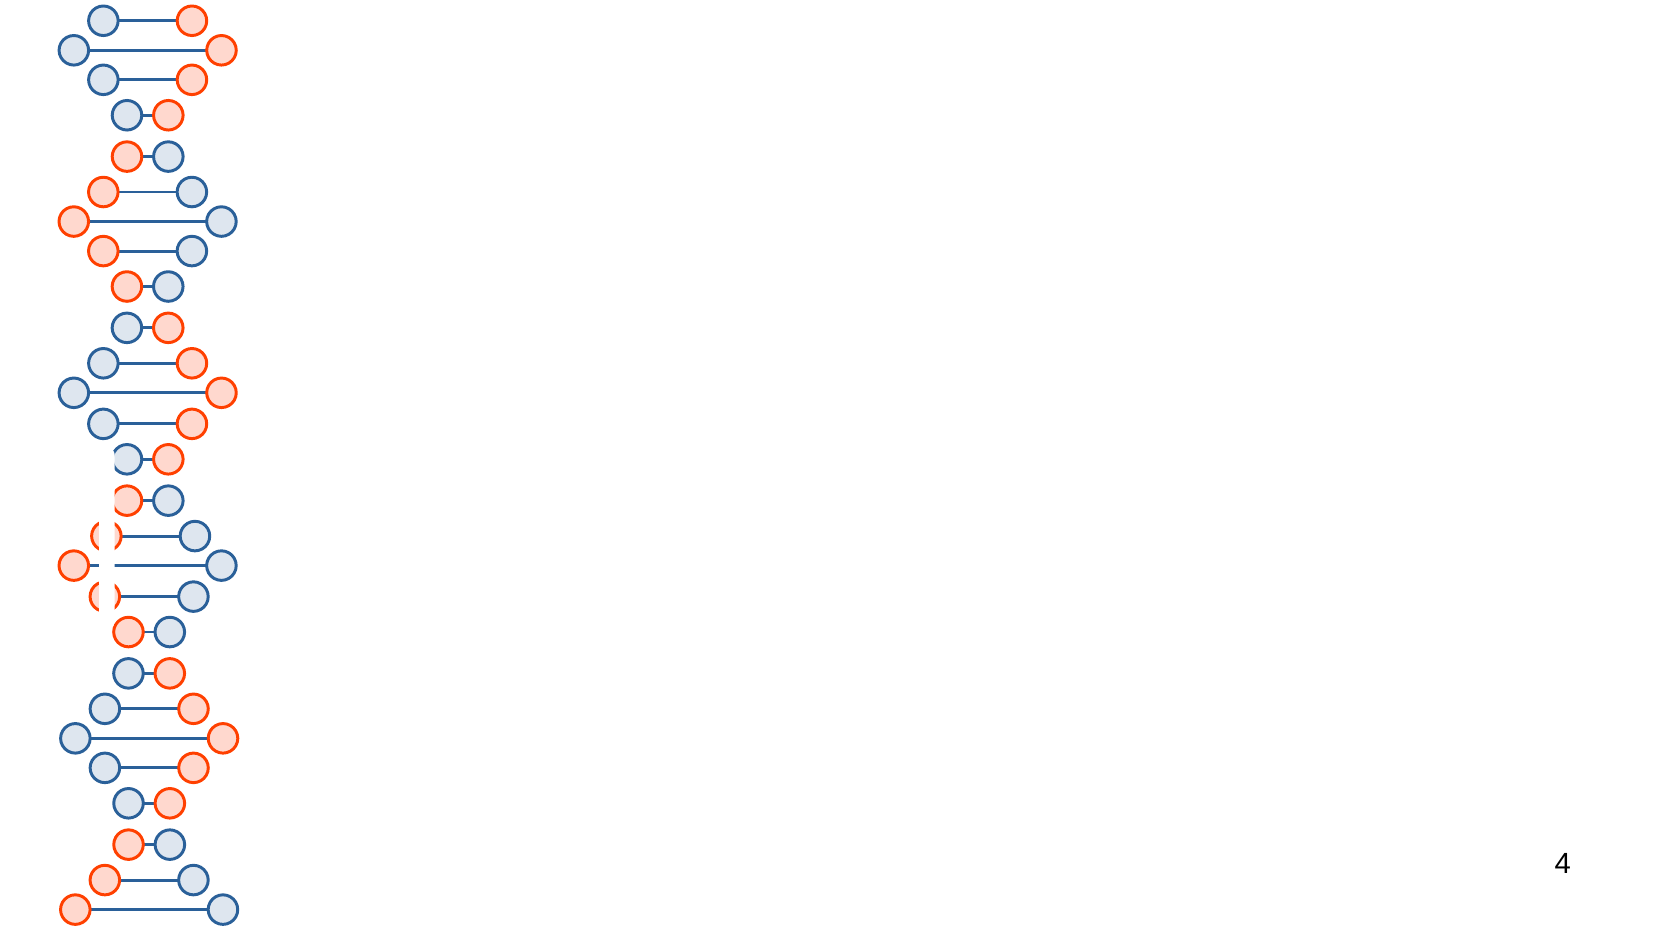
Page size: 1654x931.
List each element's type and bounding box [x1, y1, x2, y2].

picture [0, 364, 1595, 713]
